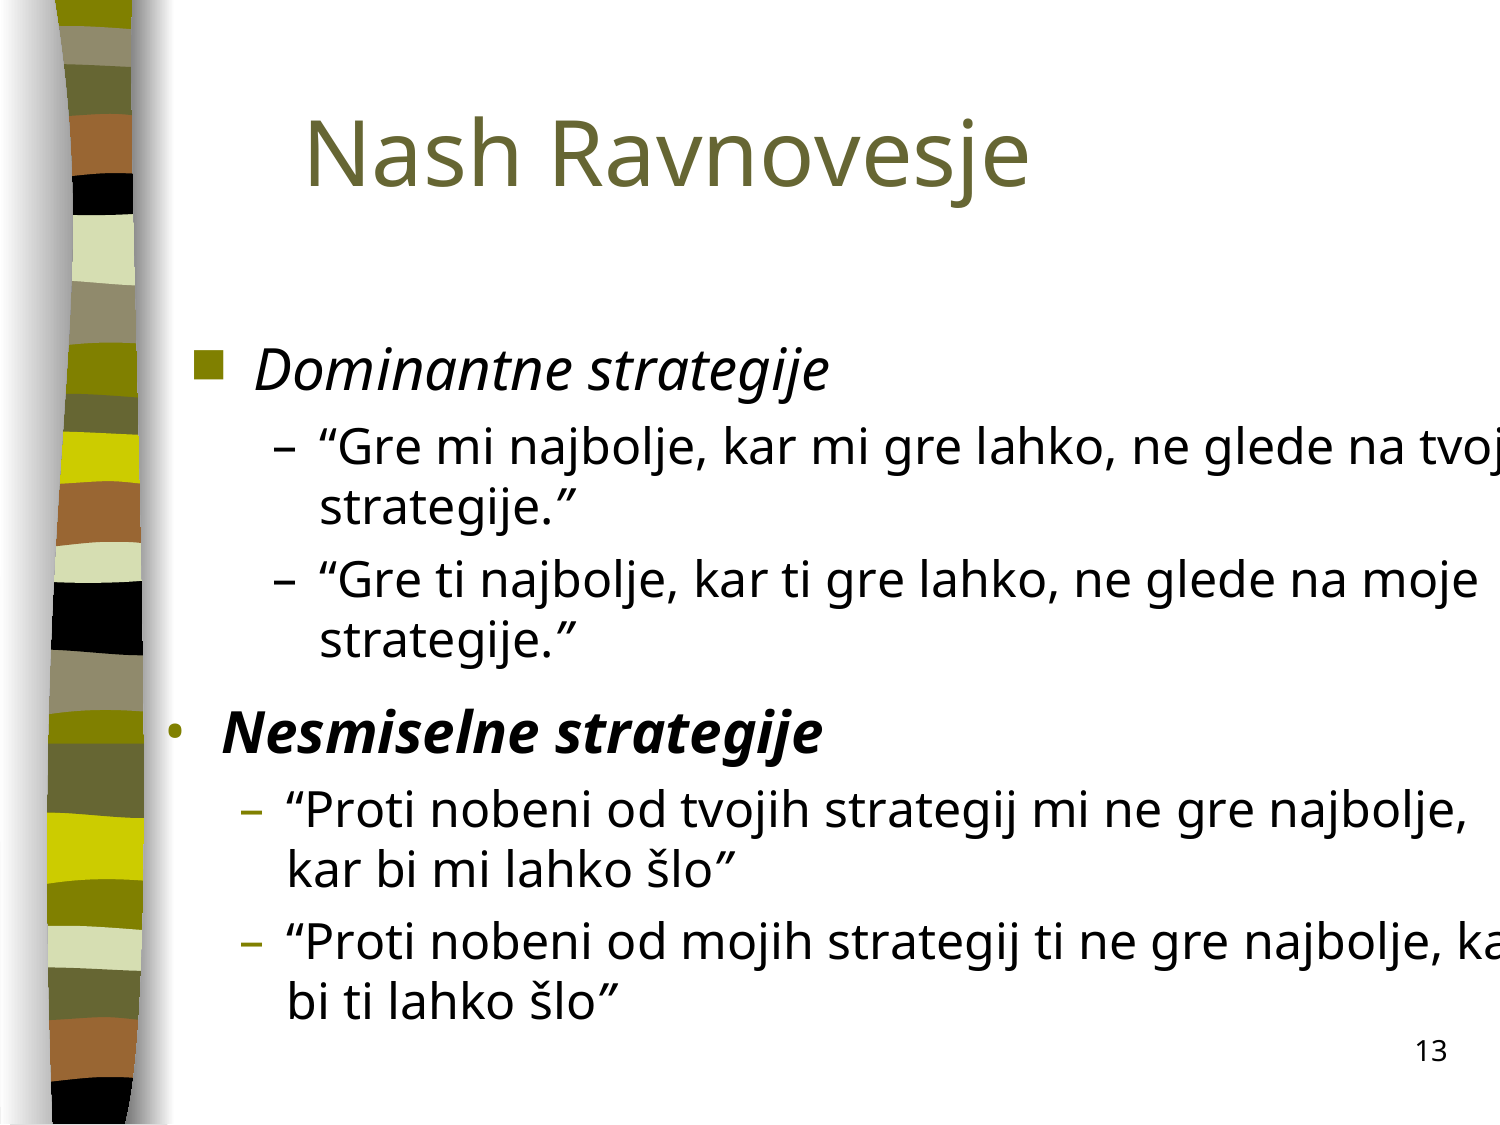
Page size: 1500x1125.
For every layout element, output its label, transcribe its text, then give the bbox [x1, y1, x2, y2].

list Dominantne strategije “Gre mi najbolje, kar mi gre lahko, ne glede na tvoje strategije.” “Gre ti najbolje, kar ti gre lahko, ne glede na moje strategije.” [182, 324, 1500, 687]
text_box Nesmiselne strategije “Proti nobeni od tvojih strategij mi ne gre najbolje, kar bi mi lahko šlo” “Proti nobeni od mojih strategij ti ne gre najbolje, kar bi ti lahko šlo” [149, 687, 1500, 1125]
title Nash Ravnovesje [287, 24, 1500, 213]
